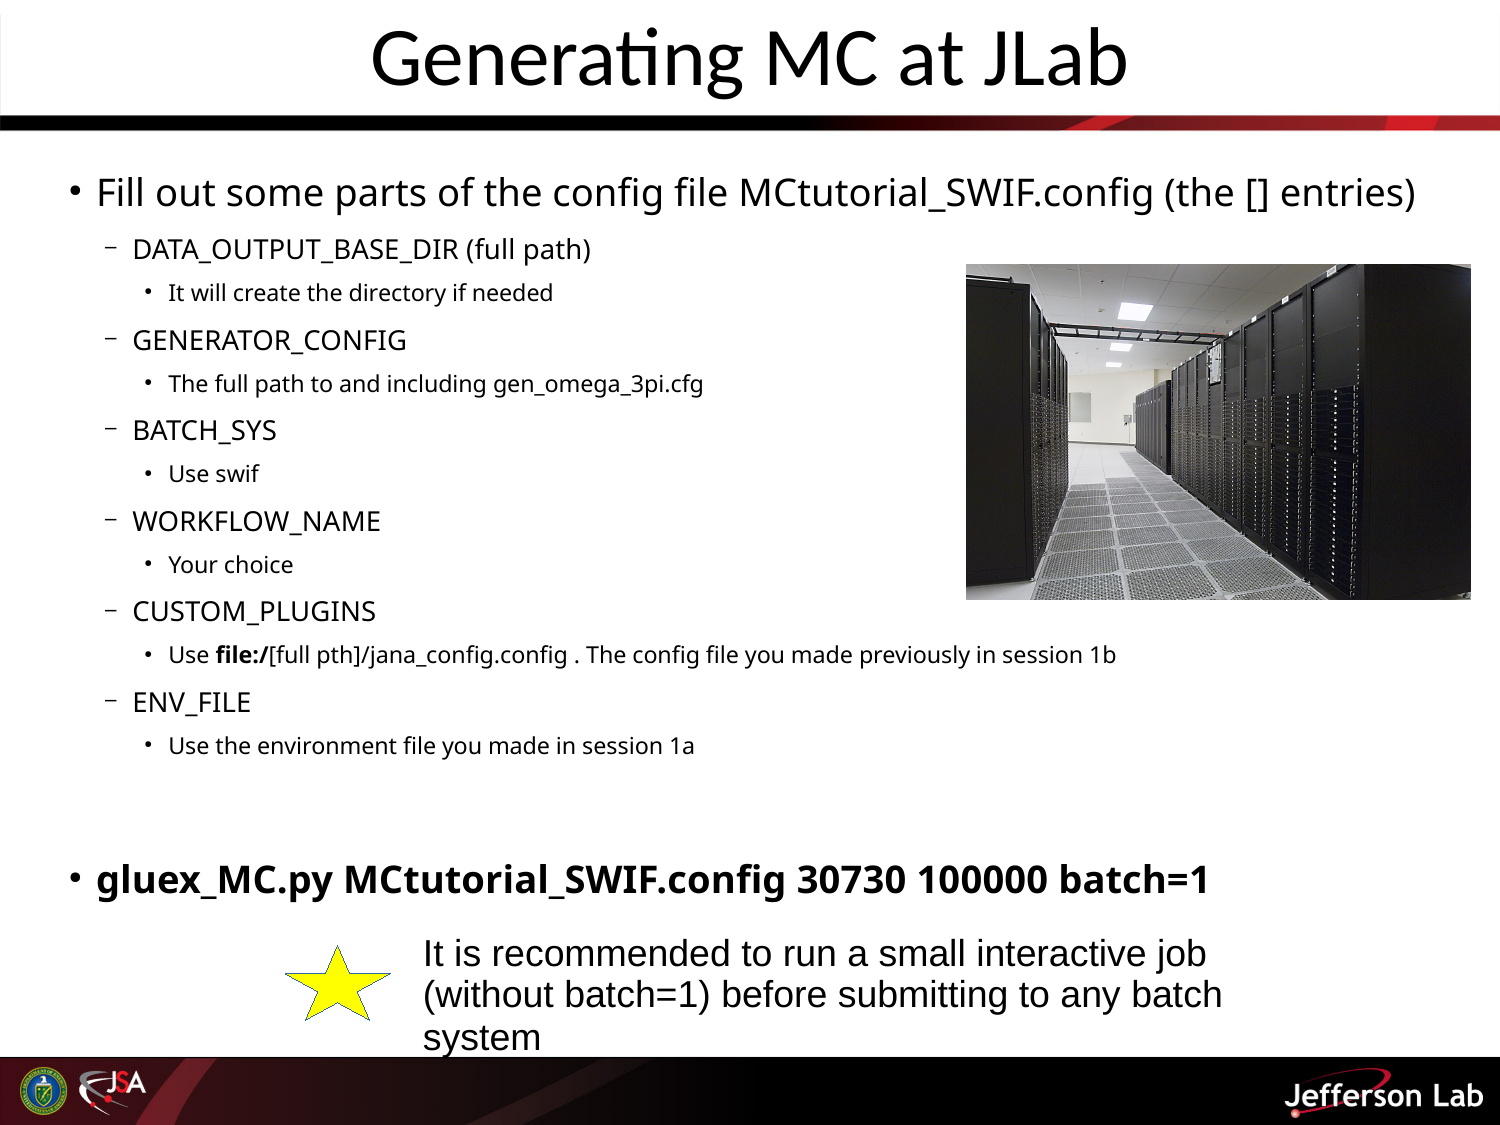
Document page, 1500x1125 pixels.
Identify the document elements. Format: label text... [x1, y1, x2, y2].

text_box [285, 945, 391, 1021]
text_box It is recommended to run a small interactive job (without batch=1) before submitting to any batch system [408, 924, 1294, 1064]
picture [0, 0, 1500, 1125]
title Generating MC at JLab [75, 16, 1425, 114]
list Fill out some parts of the config file MCtutorial_SWIF.config (the [] entries) DATA_OUTPUT_BASE_DIR (full path) It will create the directory if needed GENERATOR_CONFIG The full path to and including gen_omega_3pi.cfg BATCH_SYS Use swif WORKFLOW_NAME Your choice CUSTOM_PLUGINS Use file:/[full pth]/jana_config.config . The config file you made previously in session 1b ENV_FILE Use the environment file you made in session 1a gluex_MC.py MCtutorial_SWIF.config 30730 100000 batch=1 [60, 165, 1456, 908]
